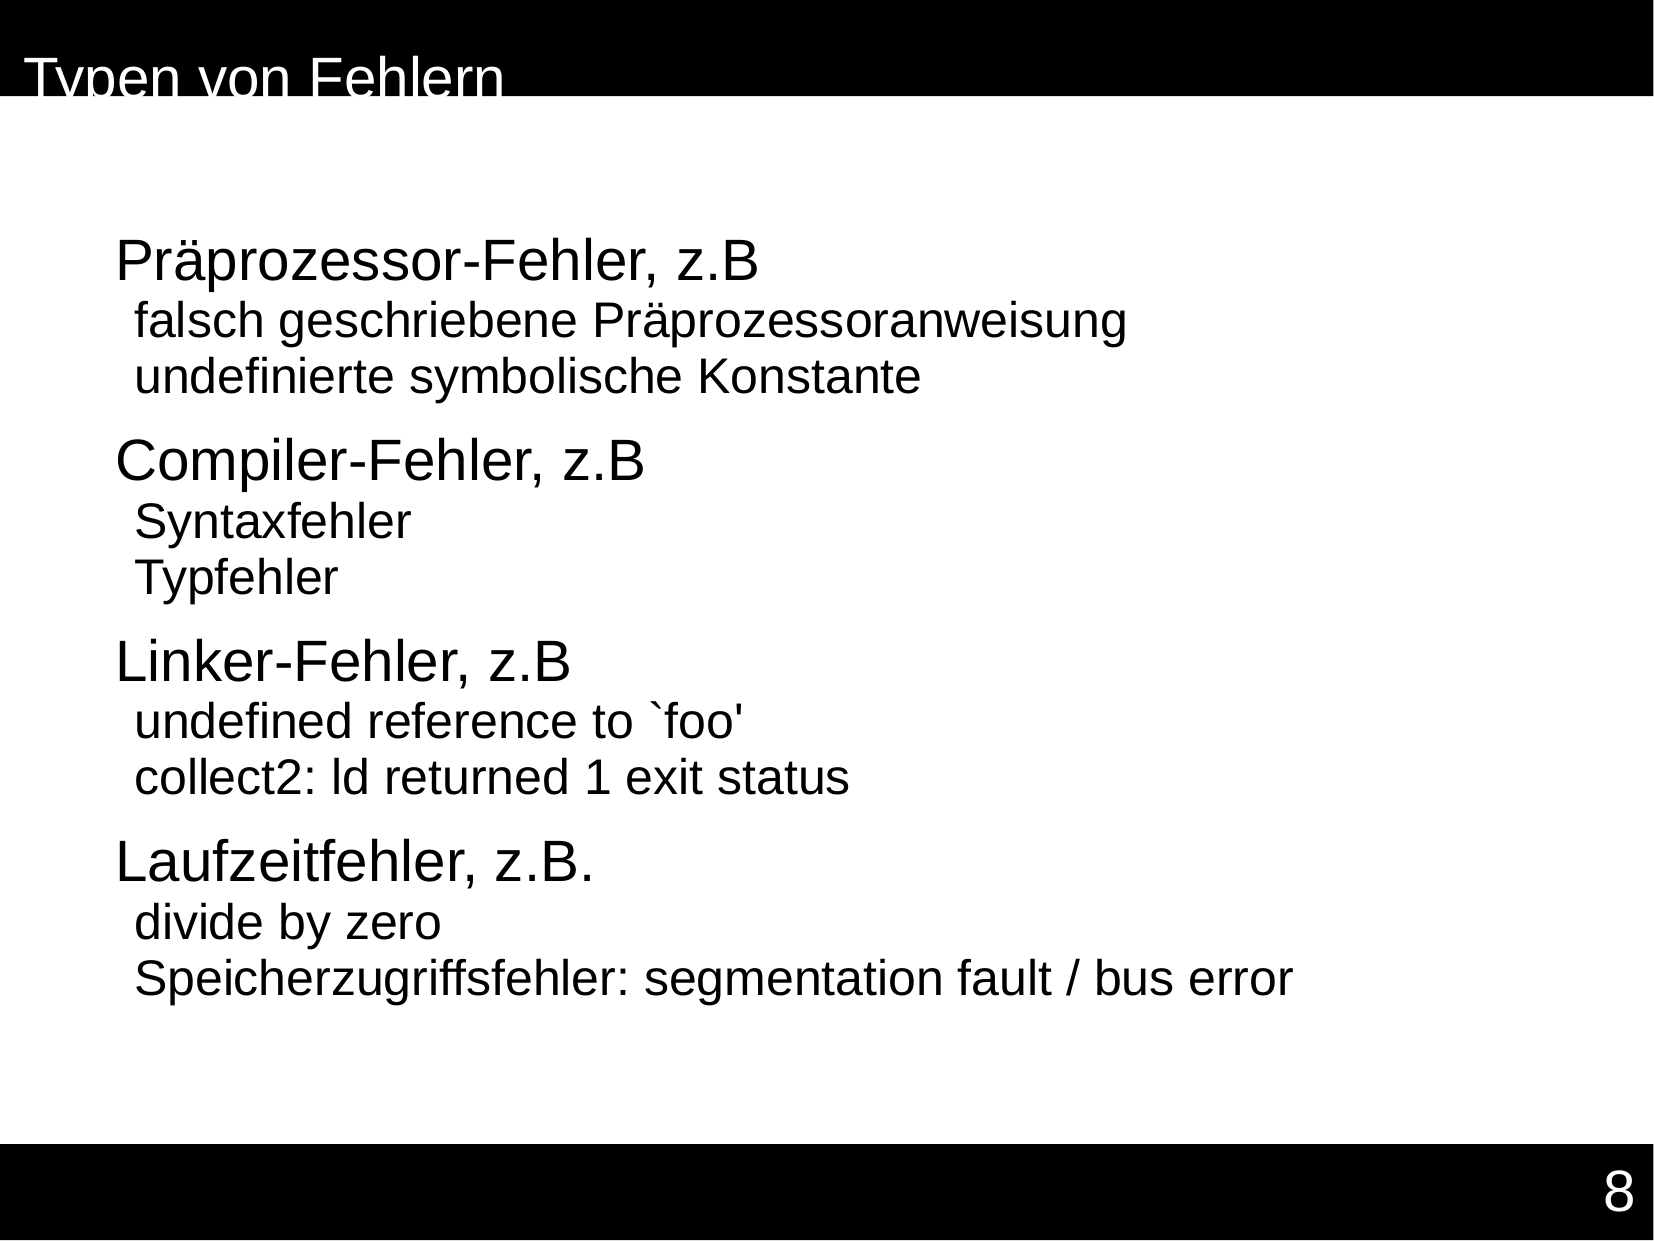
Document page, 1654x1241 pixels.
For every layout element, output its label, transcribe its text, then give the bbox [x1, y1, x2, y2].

text_box Präprozessor-Fehler, z.B falsch geschriebene Präprozessoranweisung undefinierte symbolische Konstante Compiler-Fehler, z.B Syntaxfehler Typfehler Linker-Fehler, z.B undefined reference to `foo' collect2: ld returned 1 exit status Laufzeitfehler, z.B. divide by zero Speicherzugriffsfehler: segmentation fault / bus error [84, 187, 1654, 1228]
text_box Typen von Fehlern [8, 5, 766, 94]
